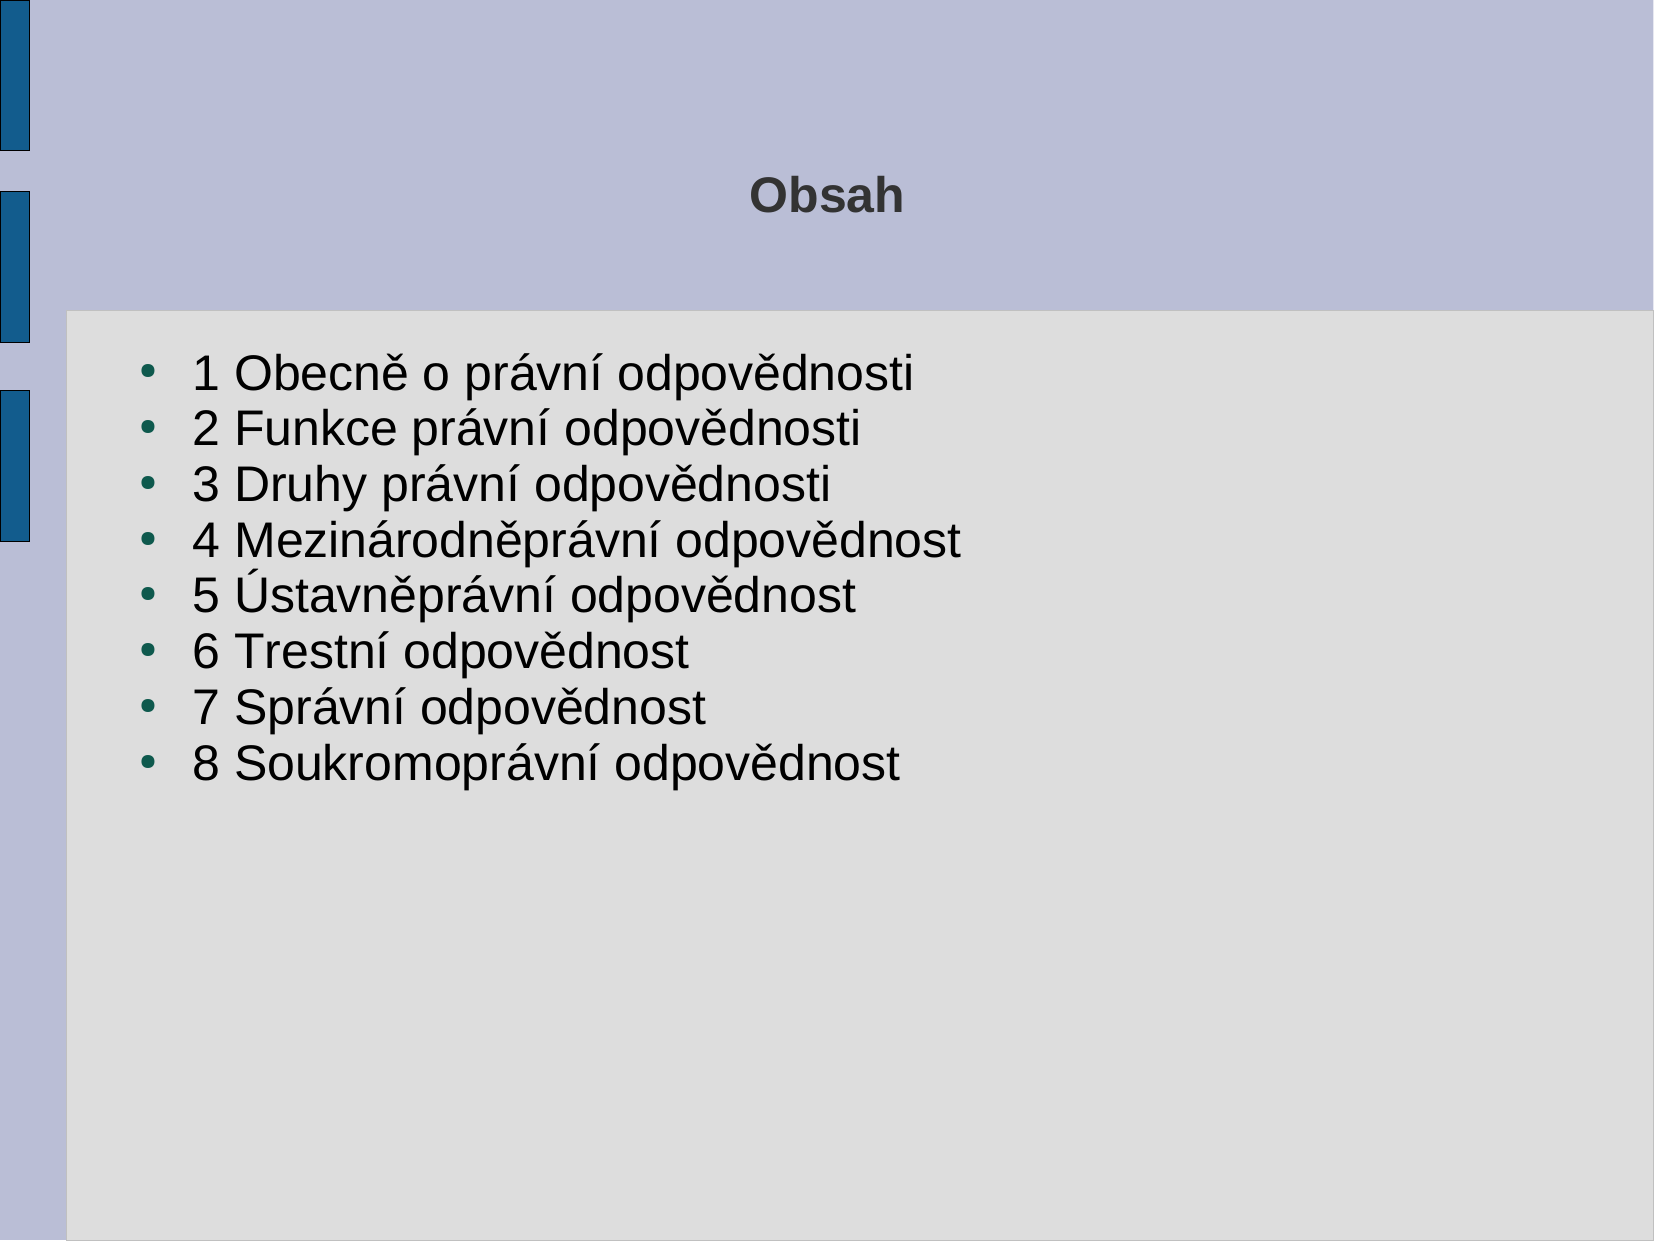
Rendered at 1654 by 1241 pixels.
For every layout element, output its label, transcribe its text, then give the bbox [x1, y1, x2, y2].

title Obsah [121, 91, 1534, 299]
list 1 Obecně o právní odpovědnosti 2 Funkce právní odpovědnosti 3 Druhy právní odpovědnosti 4 Mezinárodněprávní odpovědnost 5 Ústavněprávní odpovědnost 6 Trestní odpovědnost 7 Správní odpovědnost 8 Soukromoprávní odpovědnost [121, 344, 1534, 1127]
